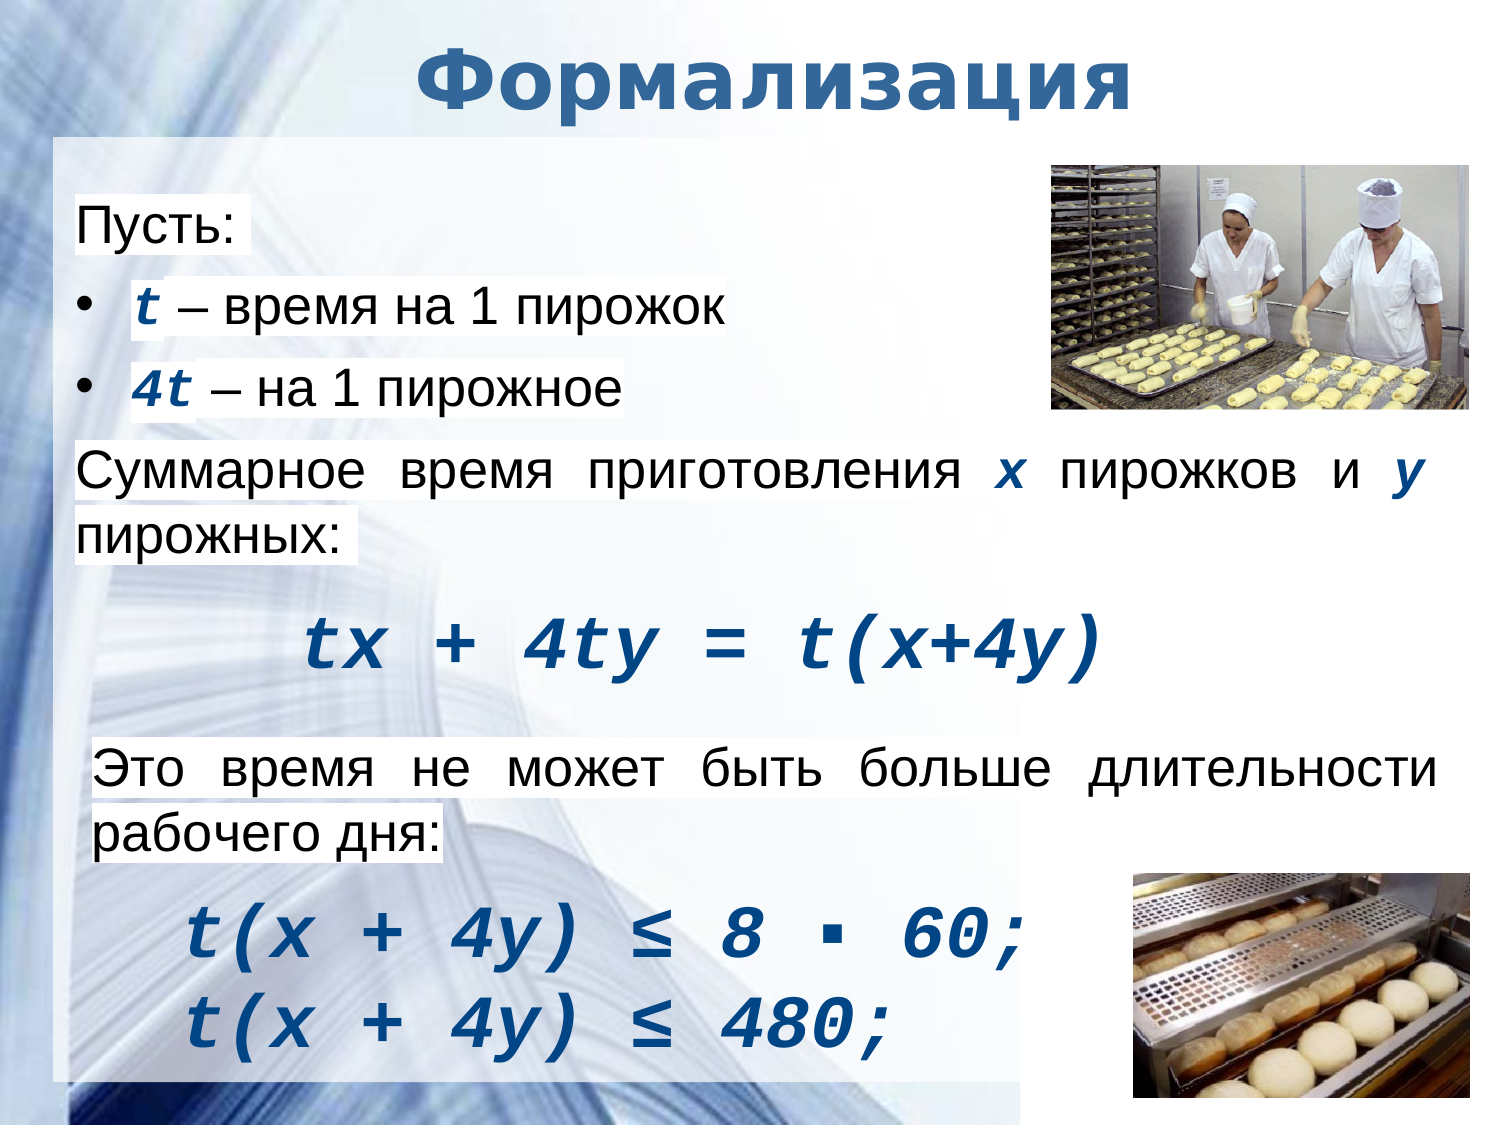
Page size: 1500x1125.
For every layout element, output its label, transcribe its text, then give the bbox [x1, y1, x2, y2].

picture [0, 0, 1500, 1125]
text_box tx + 4ty = t(x+4y) [283, 586, 1124, 691]
list Это время не может быть больше длительности рабочего дня: [35, 732, 1441, 910]
text_box t(x + 4y) ≤ 8 ▪ 60; t(x + 4y) ≤ 480; [165, 875, 1051, 1071]
text_box Формализация [399, 19, 1151, 134]
list Пусть: t – время на 1 пирожок 4t – на 1 пирожное Суммарное время приготовления х пирожков и y пирожных: [75, 188, 1425, 615]
